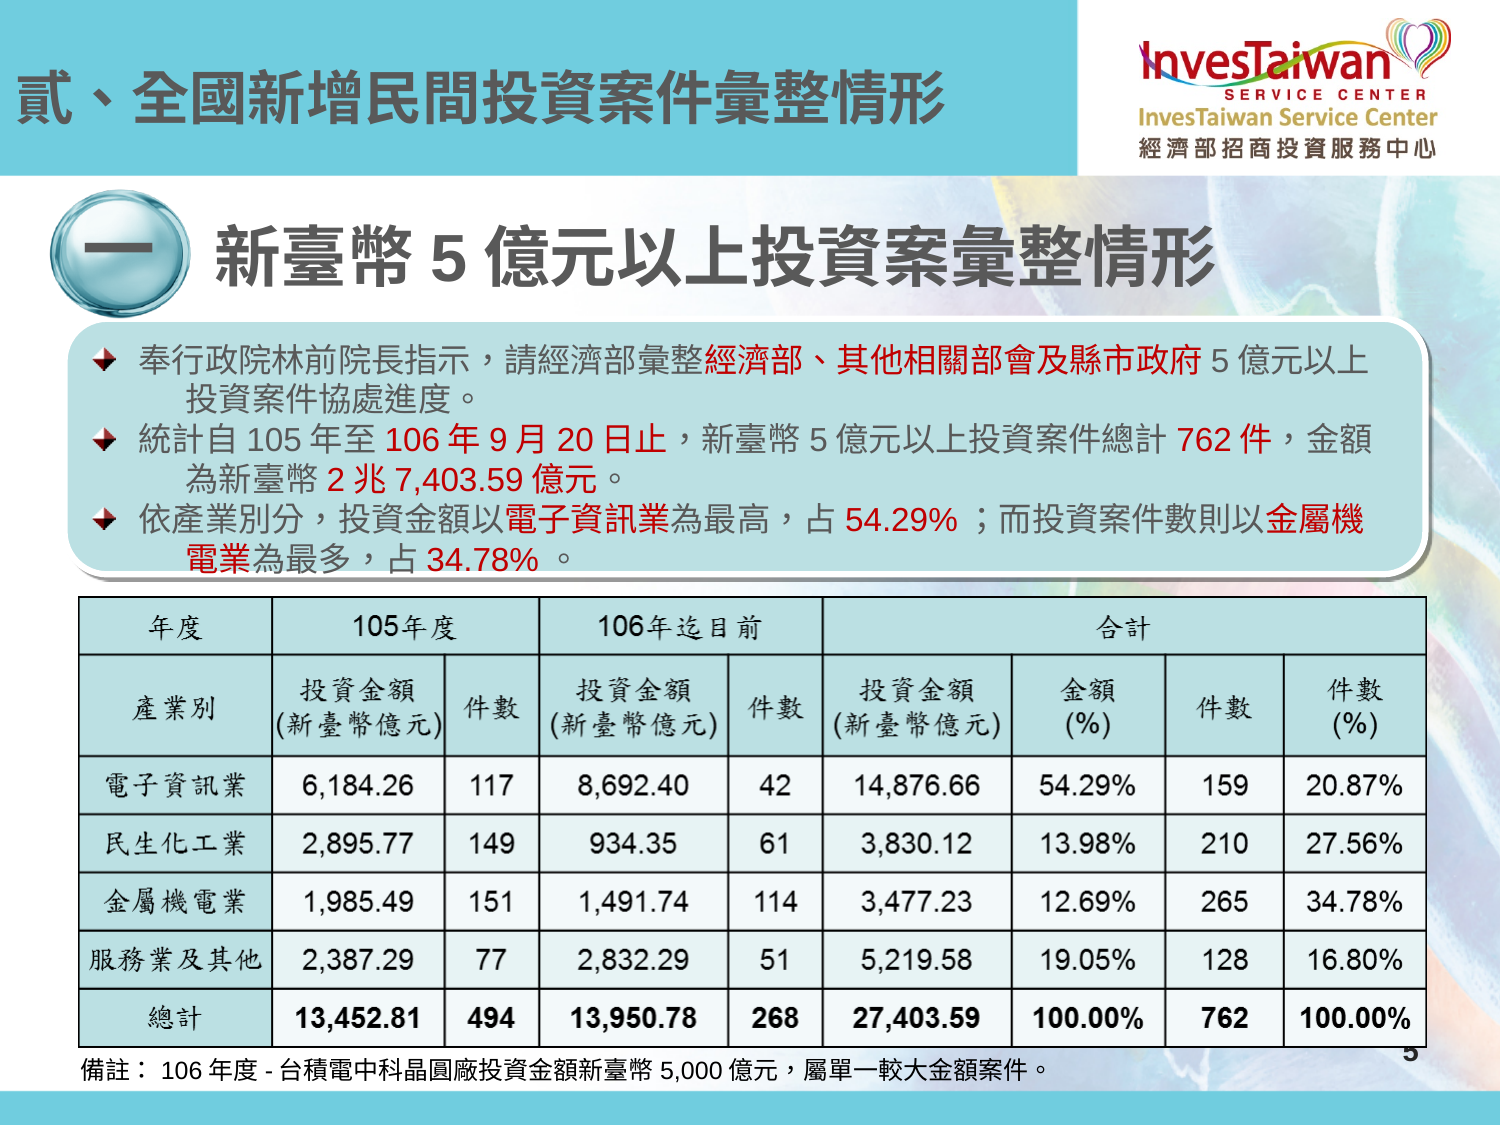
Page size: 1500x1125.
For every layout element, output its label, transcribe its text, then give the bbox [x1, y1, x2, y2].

text_box 奉行政院林前院長指示，請經濟部彙整經濟部、其他相關部會及縣市政府5億元以上投資案件協處進度。 統計自105年至106年9月20日止，新臺幣5億元以上投資案件總計762件，金額為新臺幣2兆7,403.59億元。 依產業別分，投資金額以電子資訊業為最高，占54.29%；而投資案件數則以金屬機電業為最多，占34.78%。 [64, 318, 1426, 575]
text_box 一 [68, 196, 171, 299]
picture [78, 596, 1427, 1054]
text_box 新臺幣5億元以上投資案彙整情形 [200, 206, 1424, 303]
title 貳、全國新增民間投資案件彙整情形 [0, 19, 1426, 173]
text_box 備註：106年度-台積電中科晶圓廠投資金額新臺幣5,000億元，屬單一較大金額案件。 [65, 1047, 1398, 1092]
picture [45, 184, 200, 327]
text_box 5 [1387, 1024, 1471, 1103]
